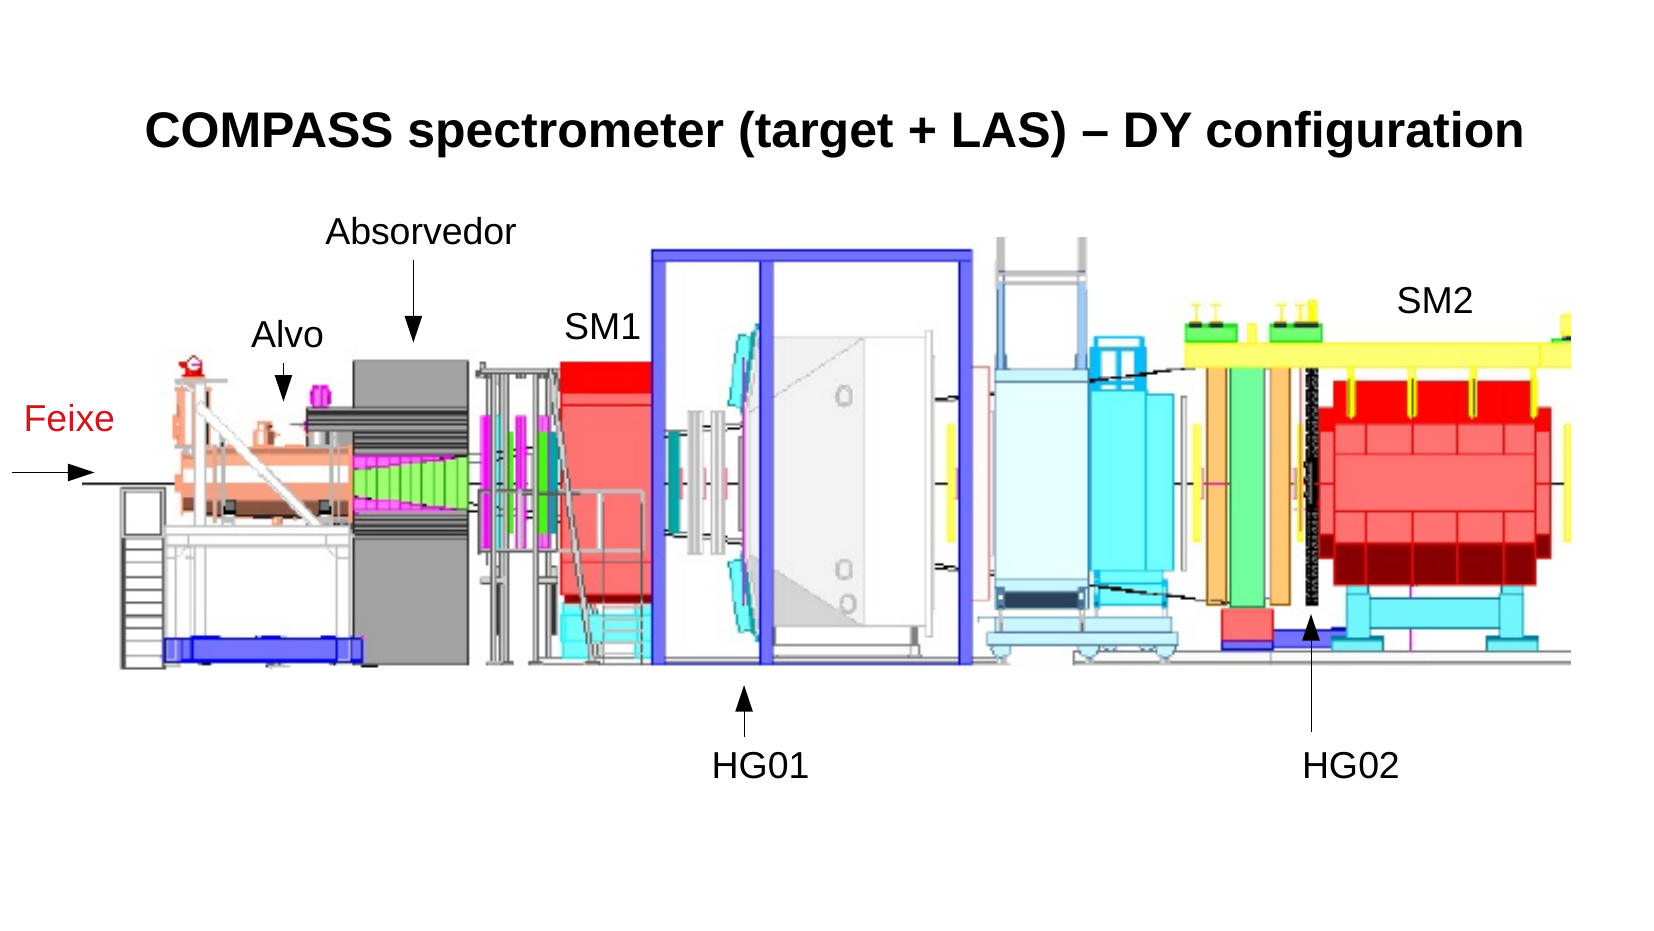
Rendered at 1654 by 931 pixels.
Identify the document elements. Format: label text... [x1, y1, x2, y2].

text_box HG02 [1287, 737, 1415, 794]
picture [82, 237, 1571, 738]
text_box COMPASS spectrometer (target + LAS) – DY configuration [129, 94, 1541, 166]
text_box Absorvedor [310, 203, 532, 260]
text_box Alvo [236, 306, 339, 364]
text_box Feixe [8, 389, 130, 447]
text_box SM1 [549, 297, 656, 355]
text_box HG01 [696, 737, 825, 794]
text_box SM2 [1381, 271, 1489, 329]
